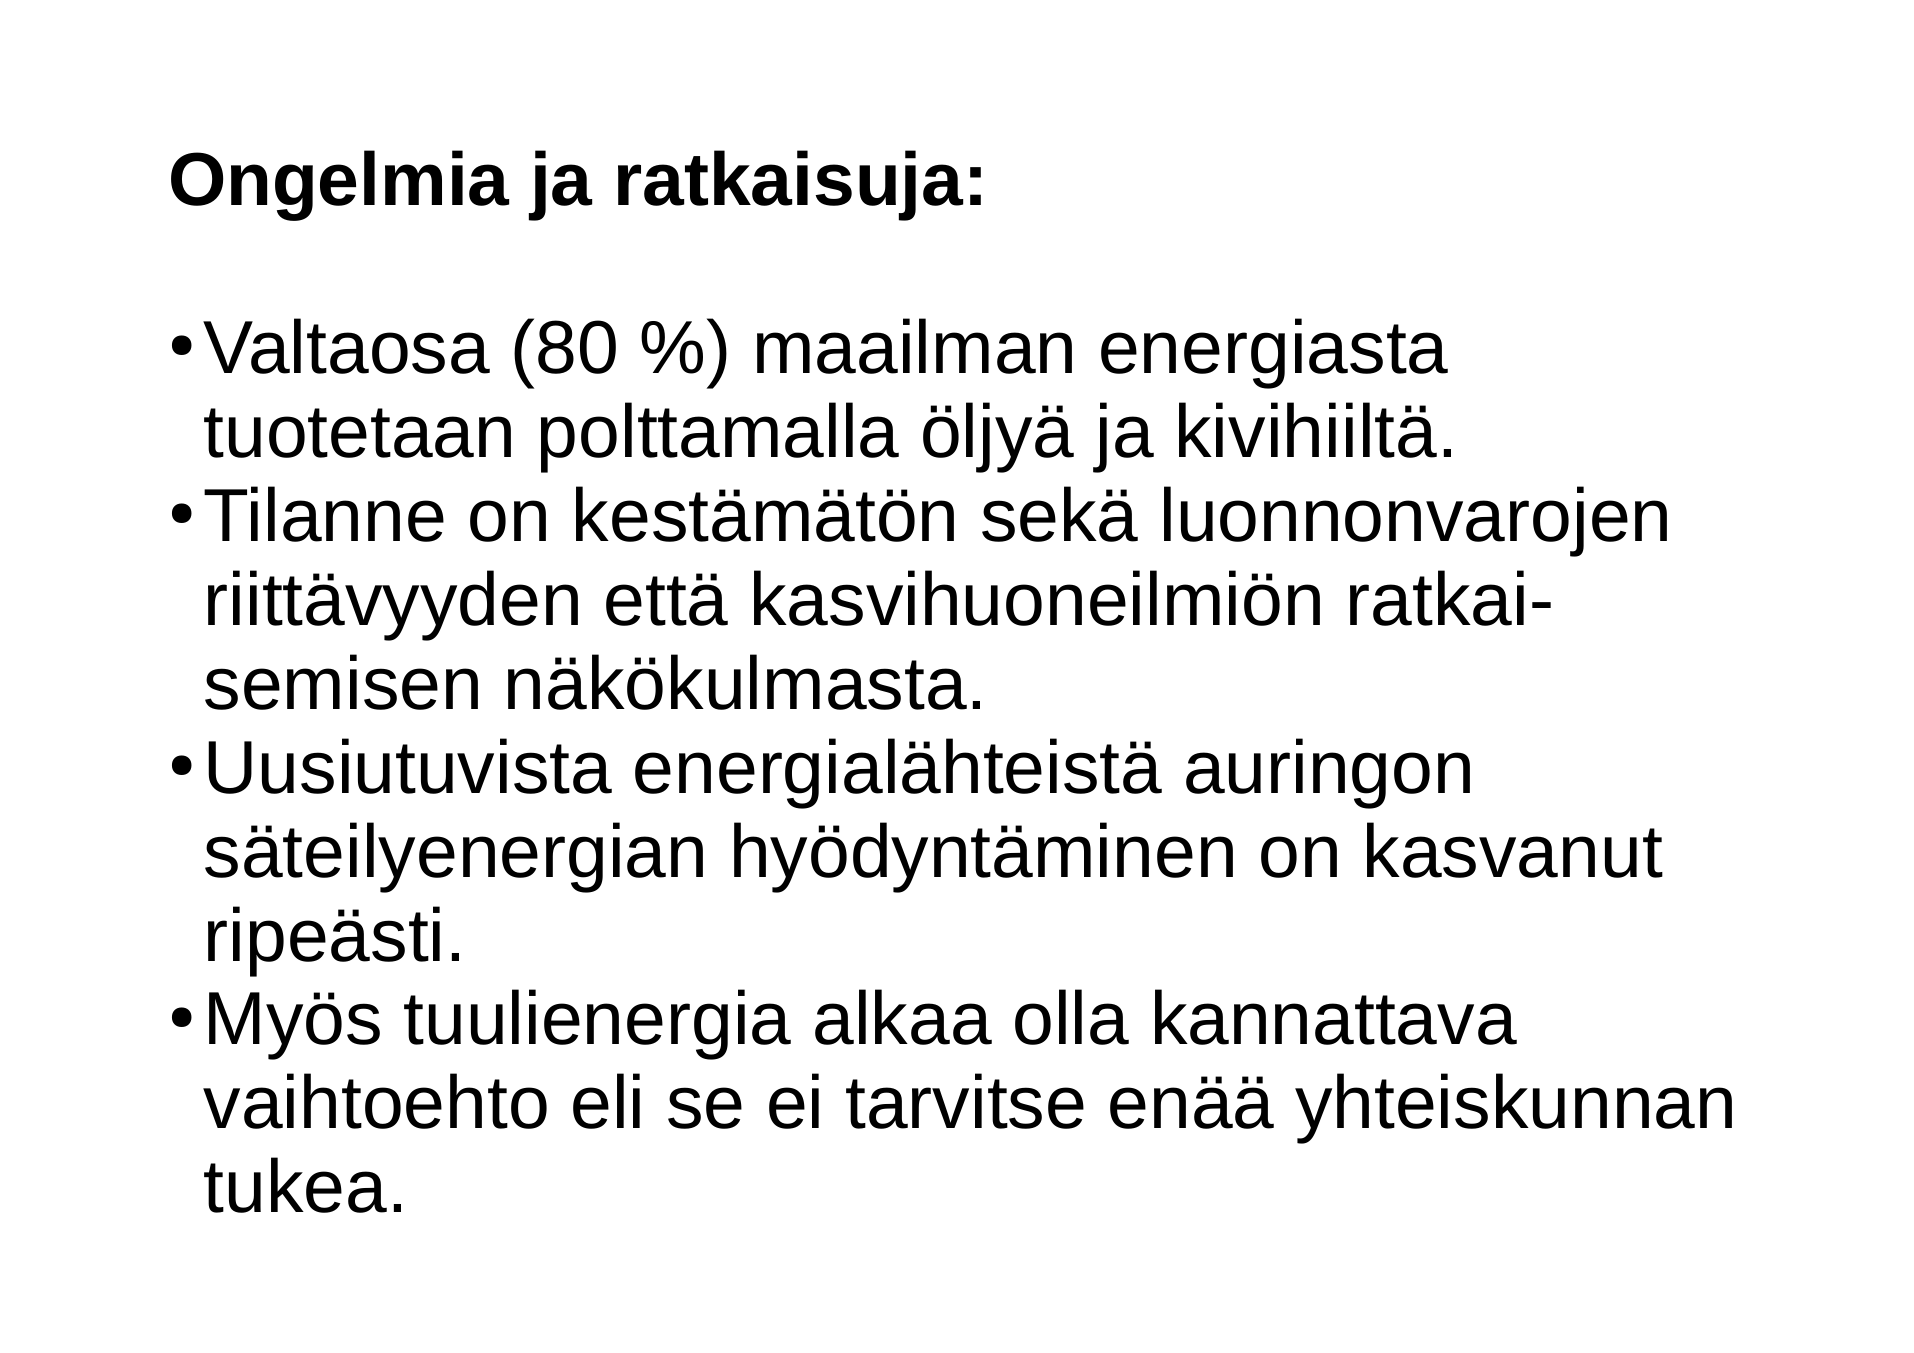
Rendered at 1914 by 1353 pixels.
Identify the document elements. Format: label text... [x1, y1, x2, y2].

text_box Ongelmia ja ratkaisuja: Valtaosa (80 %) maailman energiasta tuotetaan polttamalla öljyä ja kivihiiltä. Tilanne on kestämätön sekä luonnonvarojen riittävyyden että kasvihuoneilmiön ratkai-semisen näkökulmasta. Uusiutuvista energialähteistä auringon säteilyenergian hyödyntäminen on kasvanut ripeästi. Myös tuulienergia alkaa olla kannattava vaihtoehto eli se ei tarvitse enää yhteiskunnan tukea. [153, 129, 1796, 1237]
